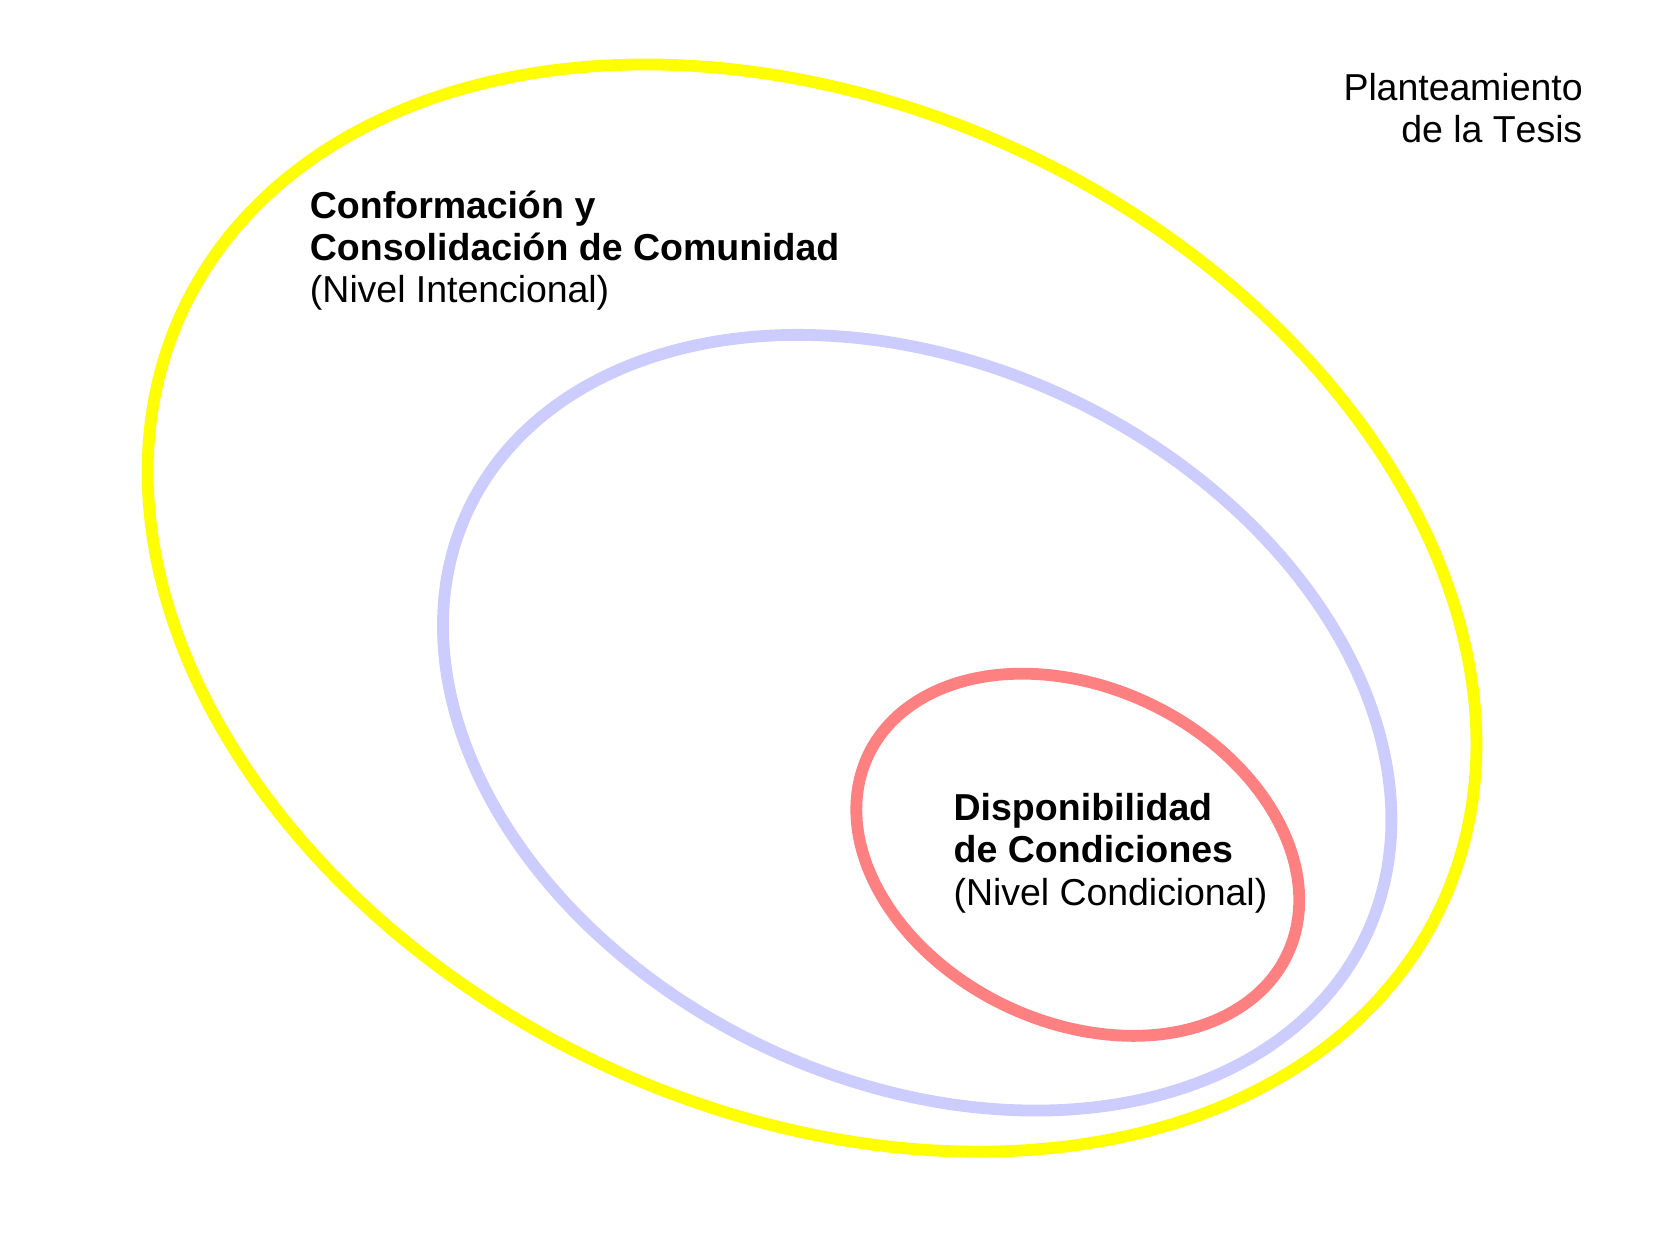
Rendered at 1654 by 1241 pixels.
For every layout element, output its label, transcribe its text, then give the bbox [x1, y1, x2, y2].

text_box Planteamiento de la Tesis [1328, 59, 1598, 158]
text_box Conformación y Consolidación de Comunidad (Nivel Intencional) [295, 177, 855, 318]
text_box Disponibilidad de Condiciones (Nivel Condicional) [938, 779, 1283, 921]
